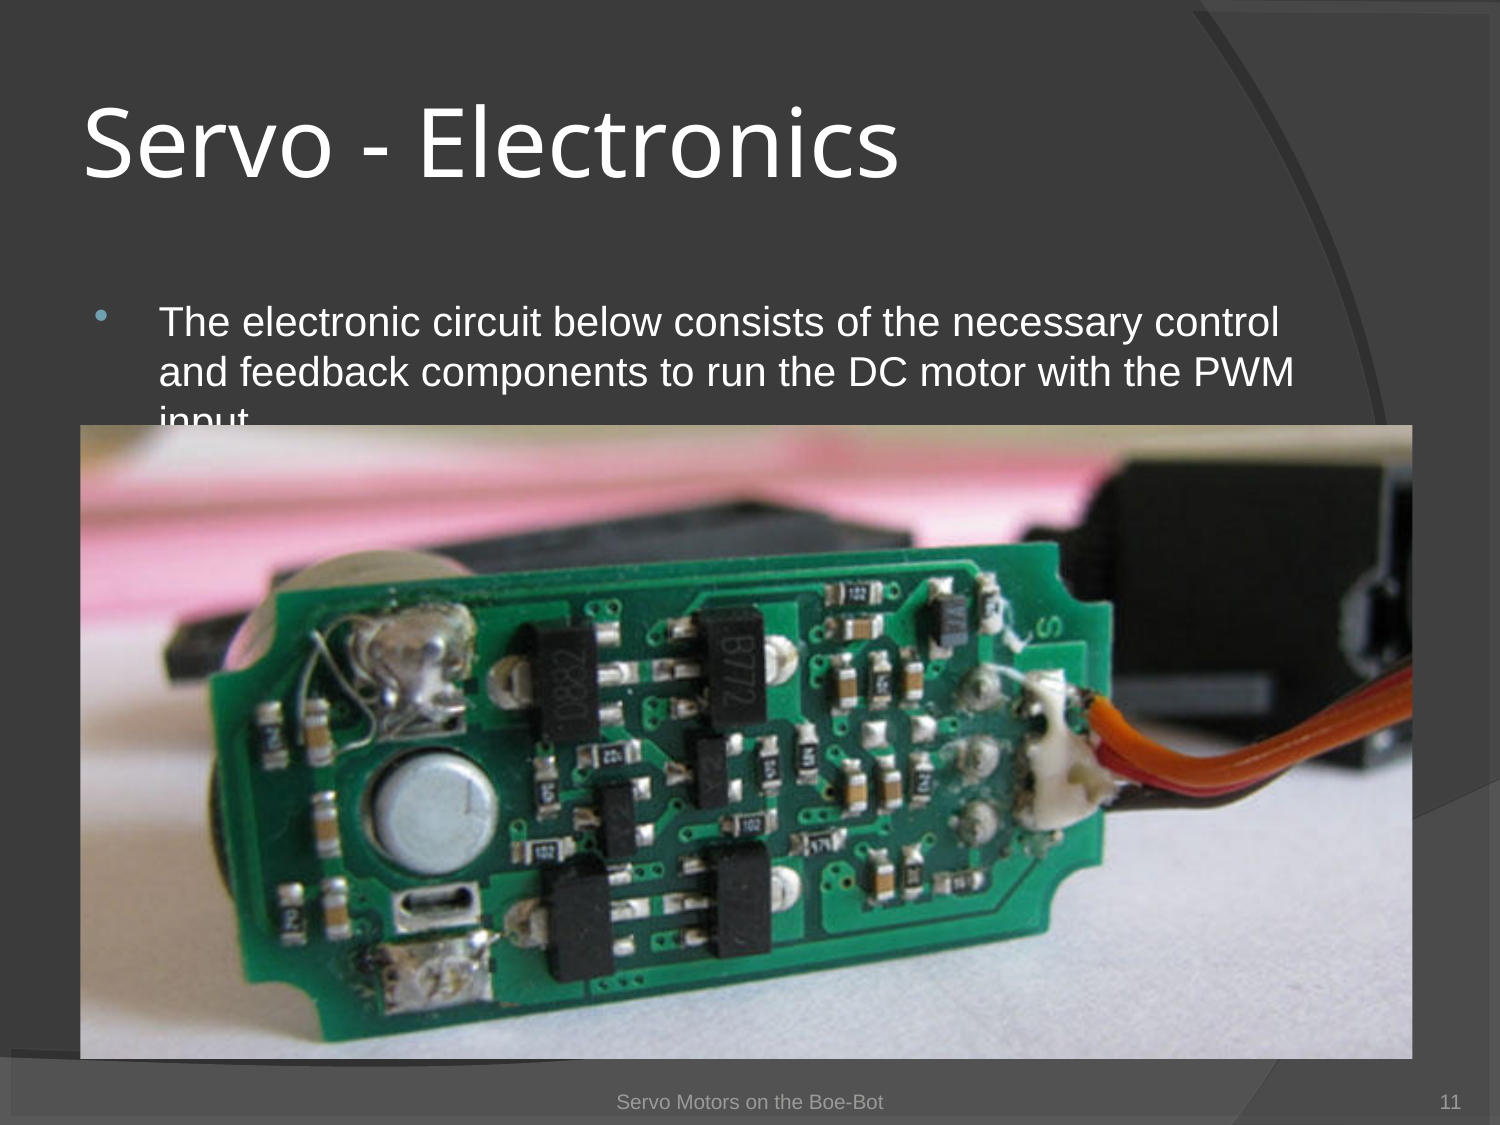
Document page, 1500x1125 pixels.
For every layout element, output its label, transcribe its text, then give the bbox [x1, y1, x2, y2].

text_box Servo Motors on the Boe-Bot [512, 1059, 988, 1114]
picture [80, 425, 1413, 1059]
text_box <number> [1337, 1053, 1463, 1114]
list The electronic circuit below consists of the necessary control and feedback components to run the DC motor with the PWM input [74, 287, 1375, 453]
title Servo - Electronics [74, 45, 1300, 233]
